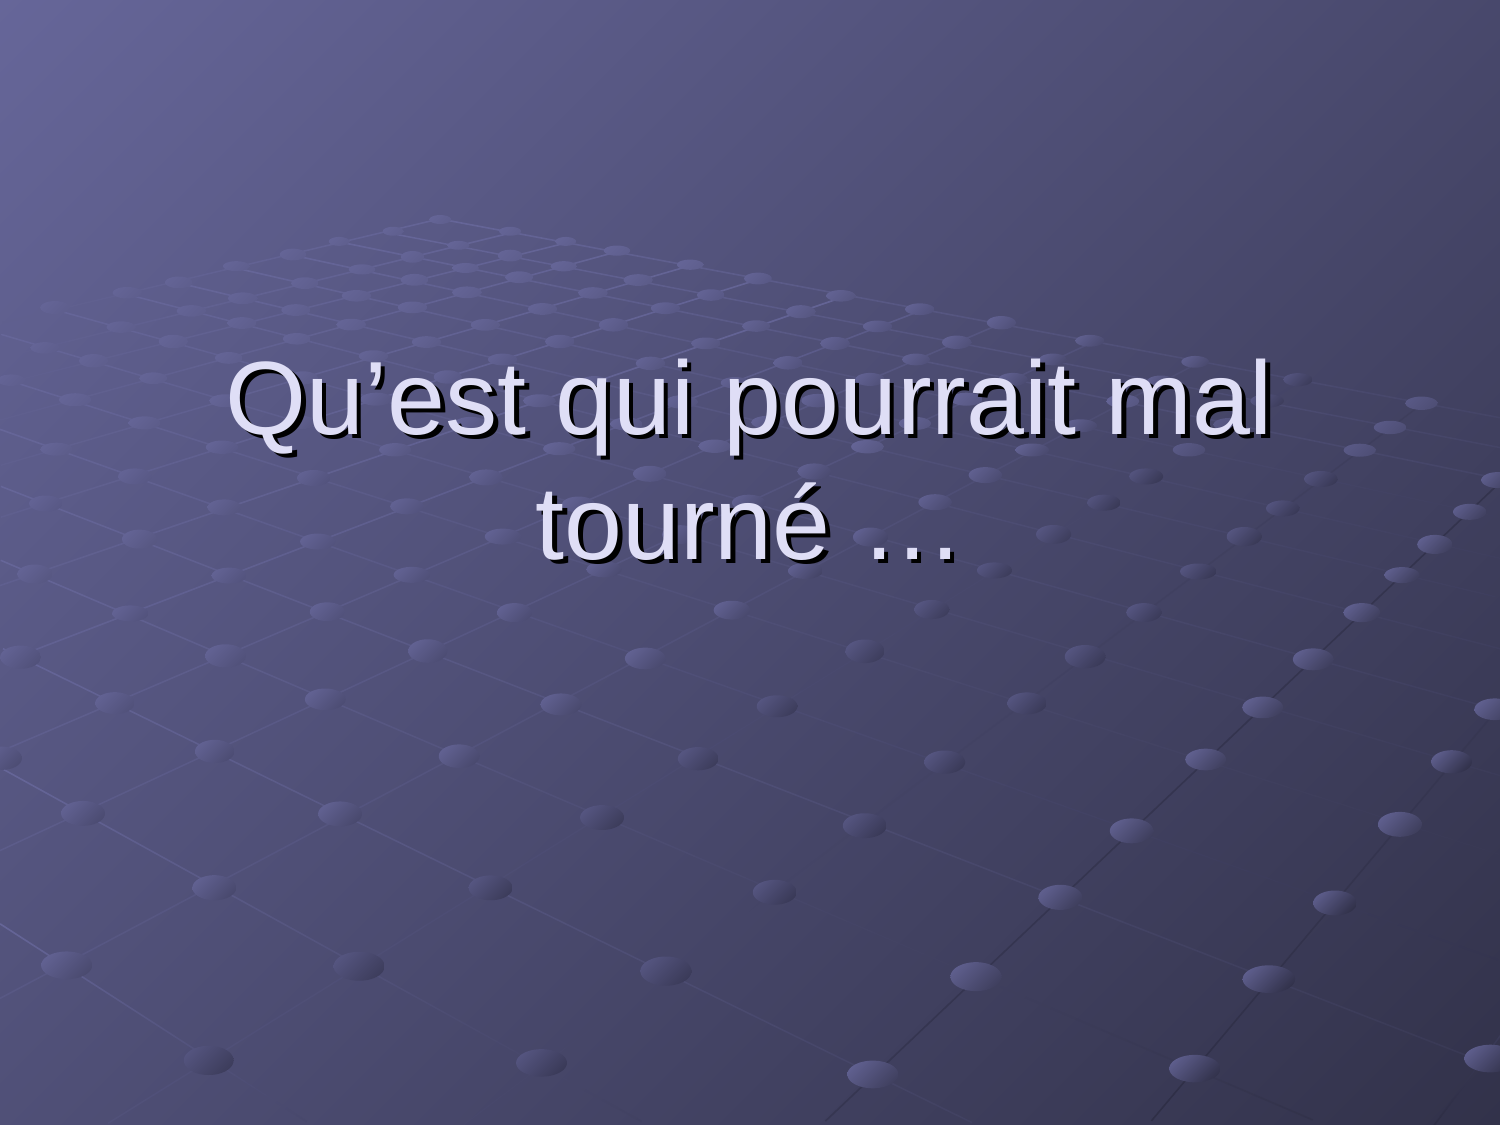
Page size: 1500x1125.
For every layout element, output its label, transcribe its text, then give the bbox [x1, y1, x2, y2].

title Qu’est qui pourrait mal tourné … [112, 302, 1388, 588]
